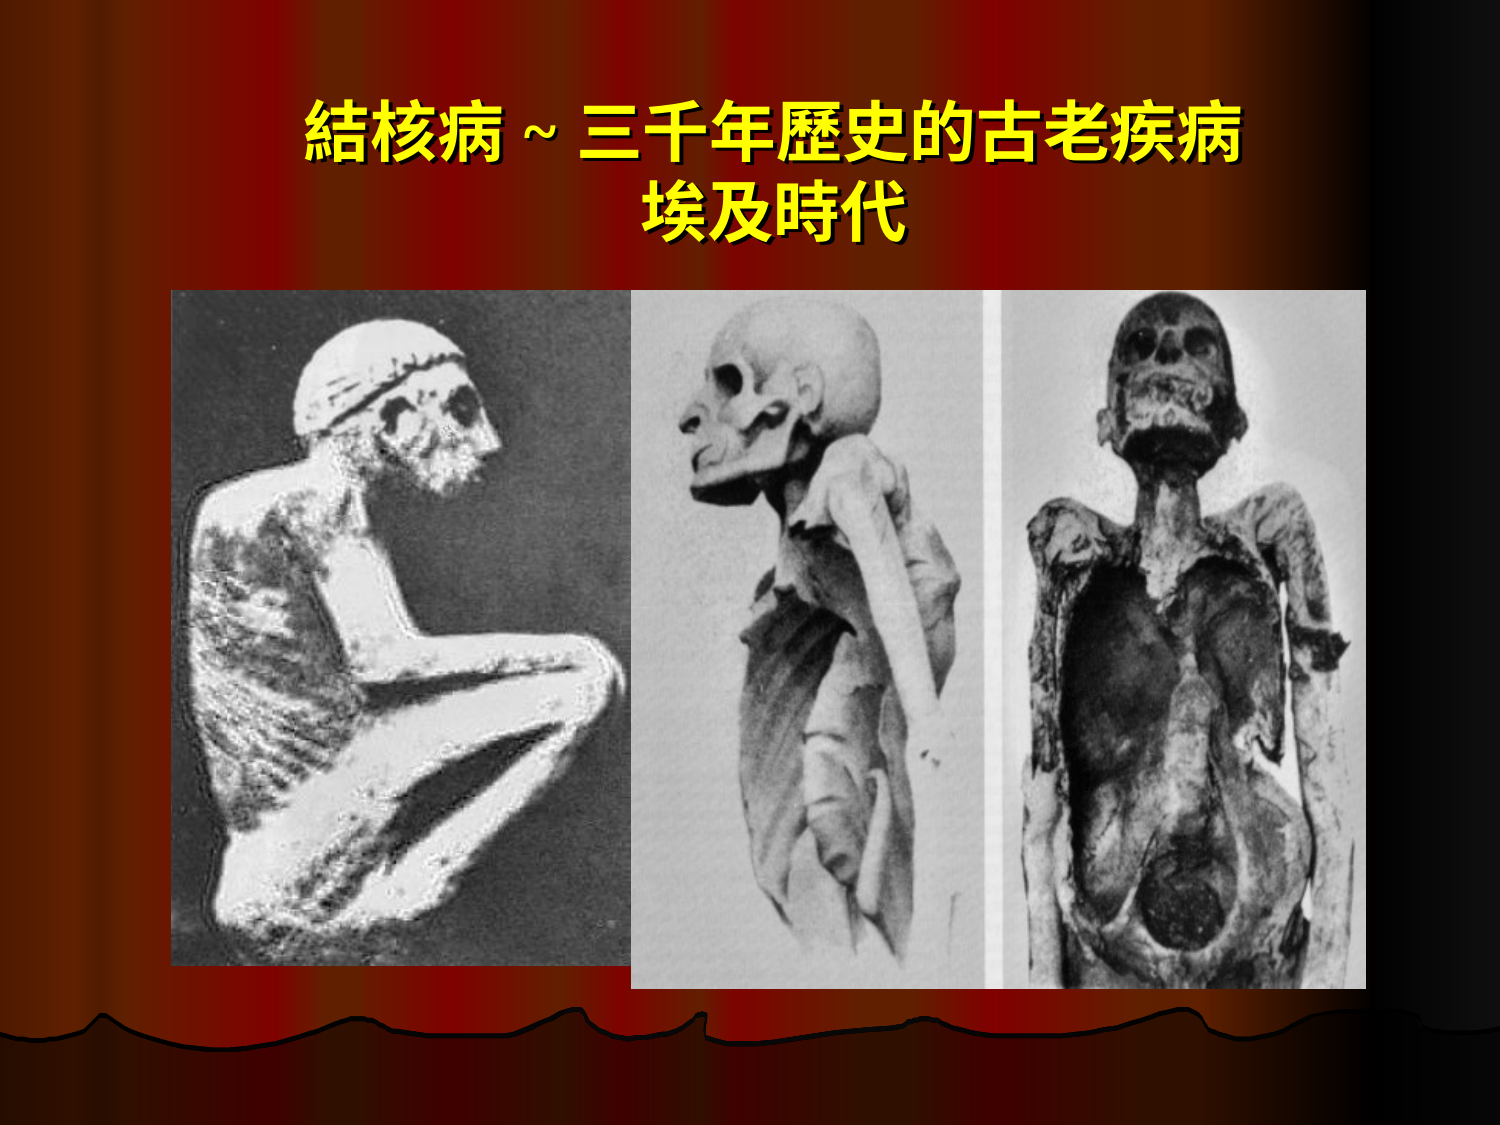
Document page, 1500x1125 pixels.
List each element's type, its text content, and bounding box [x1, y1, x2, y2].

title 結核病~三千年歷史的古老疾病 埃及時代 [112, 49, 1436, 290]
picture [171, 290, 1366, 989]
